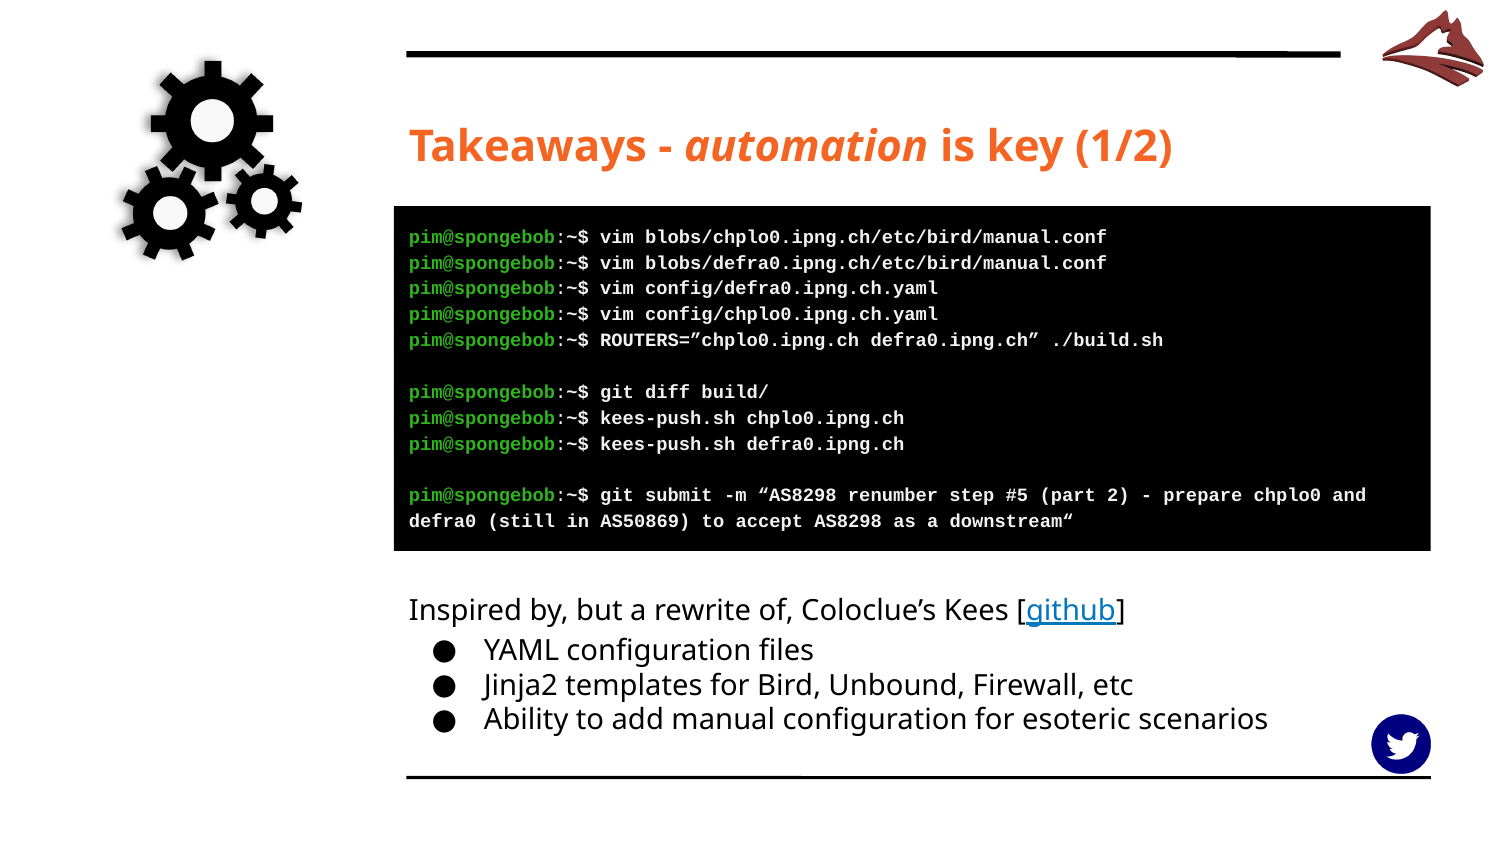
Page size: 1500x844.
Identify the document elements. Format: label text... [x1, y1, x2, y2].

picture [1371, 751, 1431, 774]
text_box Inspired by, but a rewrite of, Coloclue’s Kees [github] YAML configuration files Jinja2 templates for Bird, Unbound, Firewall, etc Ability to add manual configuration for esoteric scenarios [393, 576, 1431, 751]
picture [1382, 10, 1484, 87]
title Takeaways - automation is key (1/2) [393, 94, 1431, 199]
picture [106, 50, 307, 270]
list pim@spongebob:~$ vim blobs/chplo0.ipng.ch/etc/bird/manual.conf pim@spongebob:~$ vim blobs/defra0.ipng.ch/etc/bird/manual.conf pim@spongebob:~$ vim config/defra0.ipng.ch.yaml pim@spongebob:~$ vim config/chplo0.ipng.ch.yaml pim@spongebob:~$ ROUTERS=”chplo0.ipng.ch defra0.ipng.ch” ./build.sh pim@spongebob:~$ git diff build/ pim@spongebob:~$ kees-push.sh chplo0.ipng.ch pim@spongebob:~$ kees-push.sh defra0.ipng.ch pim@spongebob:~$ git submit -m “AS8298 renumber step #5 (part 2) - prepare chplo0 and defra0 (still in AS50869) to accept AS8298 as a downstream“ [393, 206, 1431, 551]
